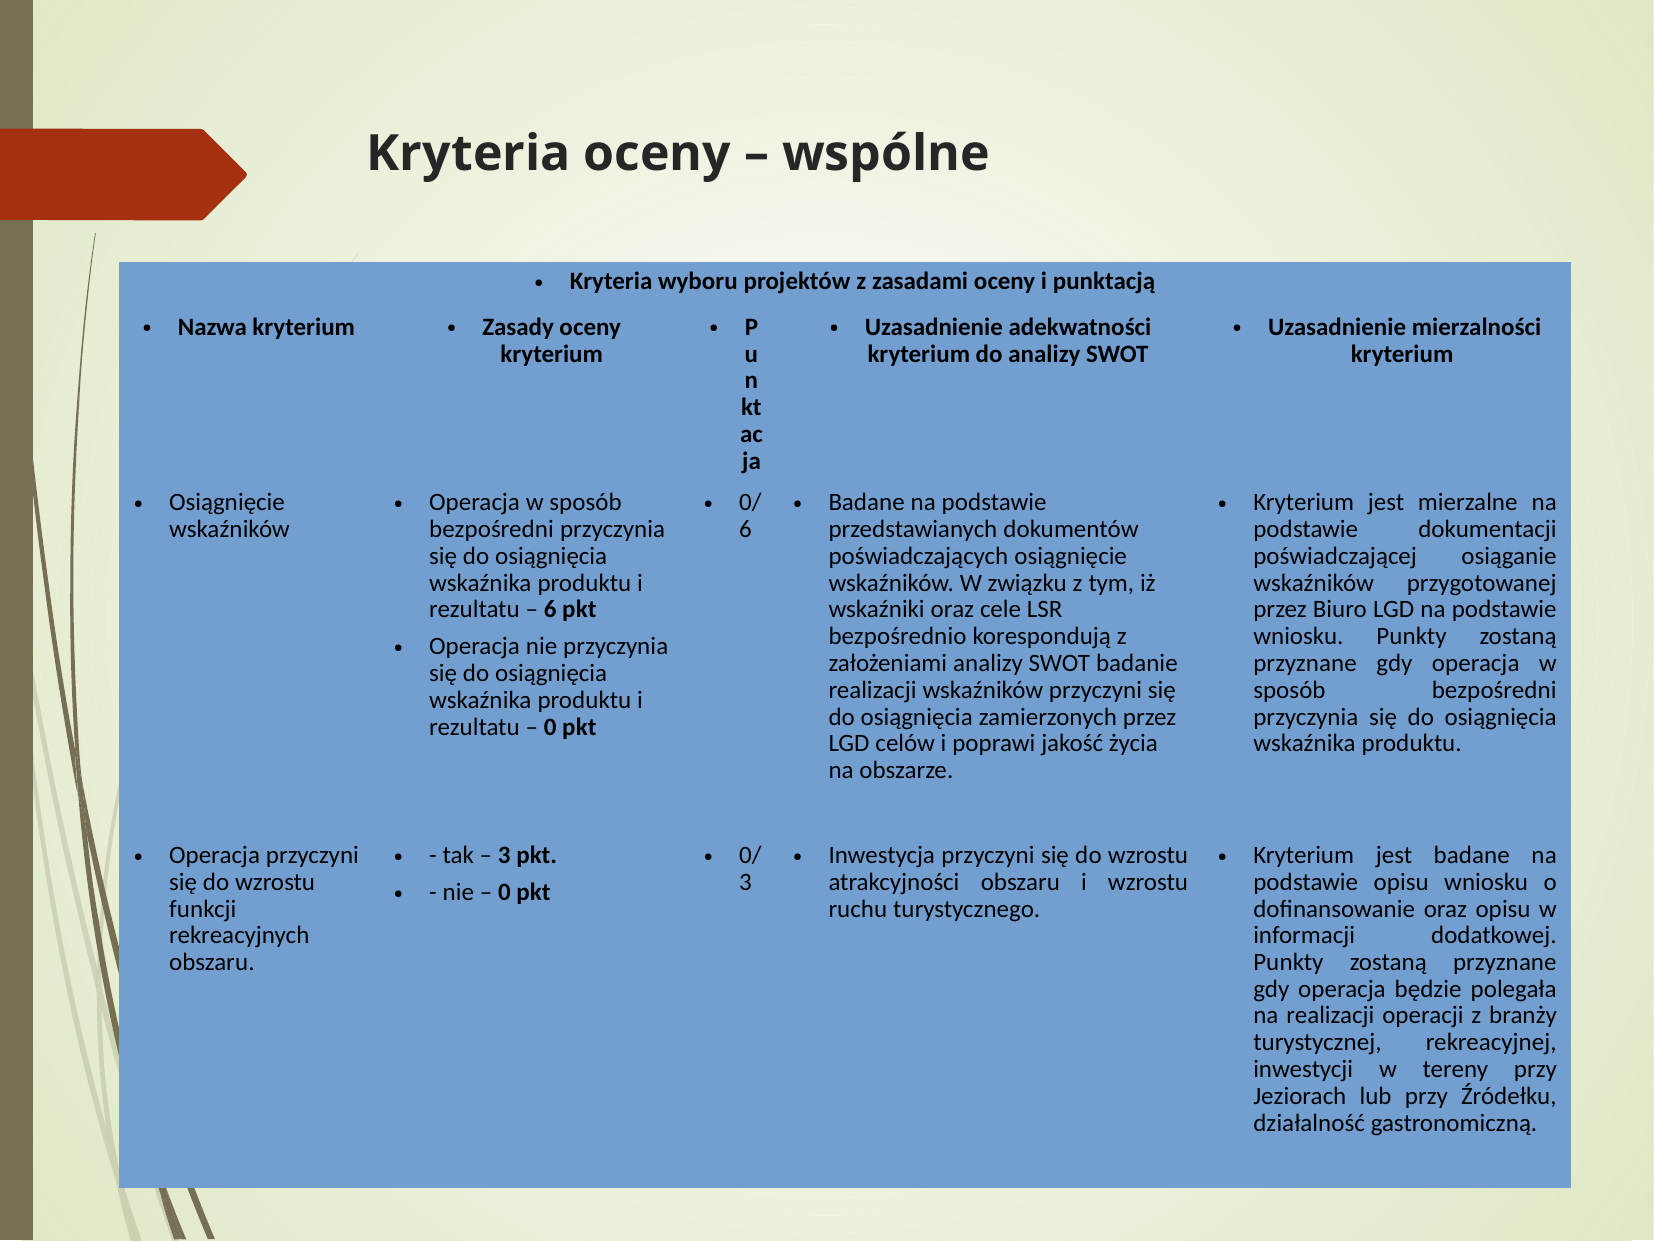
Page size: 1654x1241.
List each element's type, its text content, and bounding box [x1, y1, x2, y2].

table_cell Badane na podstawie przedstawianych dokumentów poświadczających osiągnięcie wskaźników. W związku z tym, iż wskaźniki oraz cele LSR bezpośrednio korespondują z założeniami analizy SWOT badanie realizacji wskaźników przyczyni się do osiągnięcia zamierzonych przez LGD celów i poprawi jakość życia na obszarze. [778, 483, 1203, 836]
table_cell Operacja w sposób bezpośredni przyczynia się do osiągnięcia wskaźnika produktu i rezultatu – 6 pkt Operacja nie przyczynia się do osiągnięcia wskaźnika produktu i rezultatu – 0 pkt [379, 483, 689, 836]
table_cell Nazwa kryterium [119, 308, 379, 483]
table_cell 0/6 [689, 483, 778, 836]
table_cell Uzasadnienie mierzalności kryterium [1203, 308, 1571, 483]
table_header Kryteria wyboru projektów z zasadami oceny i punktacją [119, 262, 1571, 308]
table_cell Inwestycja przyczyni się do wzrostu atrakcyjności obszaru i wzrostu ruchu turystycznego. [778, 836, 1203, 1188]
table_cell - tak – 3 pkt. - nie – 0 pkt [379, 836, 689, 1188]
title Kryteria oceny – wspólne [351, 112, 1544, 262]
table_cell Osiągnięcie wskaźników [119, 483, 379, 836]
table_cell Zasady oceny kryterium [379, 308, 689, 483]
table_cell Kryterium jest badane na podstawie opisu wniosku o dofinansowanie oraz opisu w informacji dodatkowej. Punkty zostaną przyznane gdy operacja będzie polegała na realizacji operacji z branży turystycznej, rekreacyjnej, inwestycji w tereny przy Jeziorach lub przy Źródełku, działalność gastronomiczną. [1203, 836, 1571, 1188]
table_cell Uzasadnienie adekwatności kryterium do analizy SWOT [778, 308, 1203, 483]
table_cell Operacja przyczyni się do wzrostu funkcji rekreacyjnych obszaru. [119, 836, 379, 1188]
table_cell Kryterium jest mierzalne na podstawie dokumentacji poświadczającej osiąganie wskaźników przygotowanej przez Biuro LGD na podstawie wniosku. Punkty zostaną przyznane gdy operacja w sposób bezpośredni przyczynia się do osiągnięcia wskaźnika produktu. [1203, 483, 1571, 836]
table_cell 0/3 [689, 836, 778, 1188]
table_cell Punktacja [689, 308, 778, 483]
